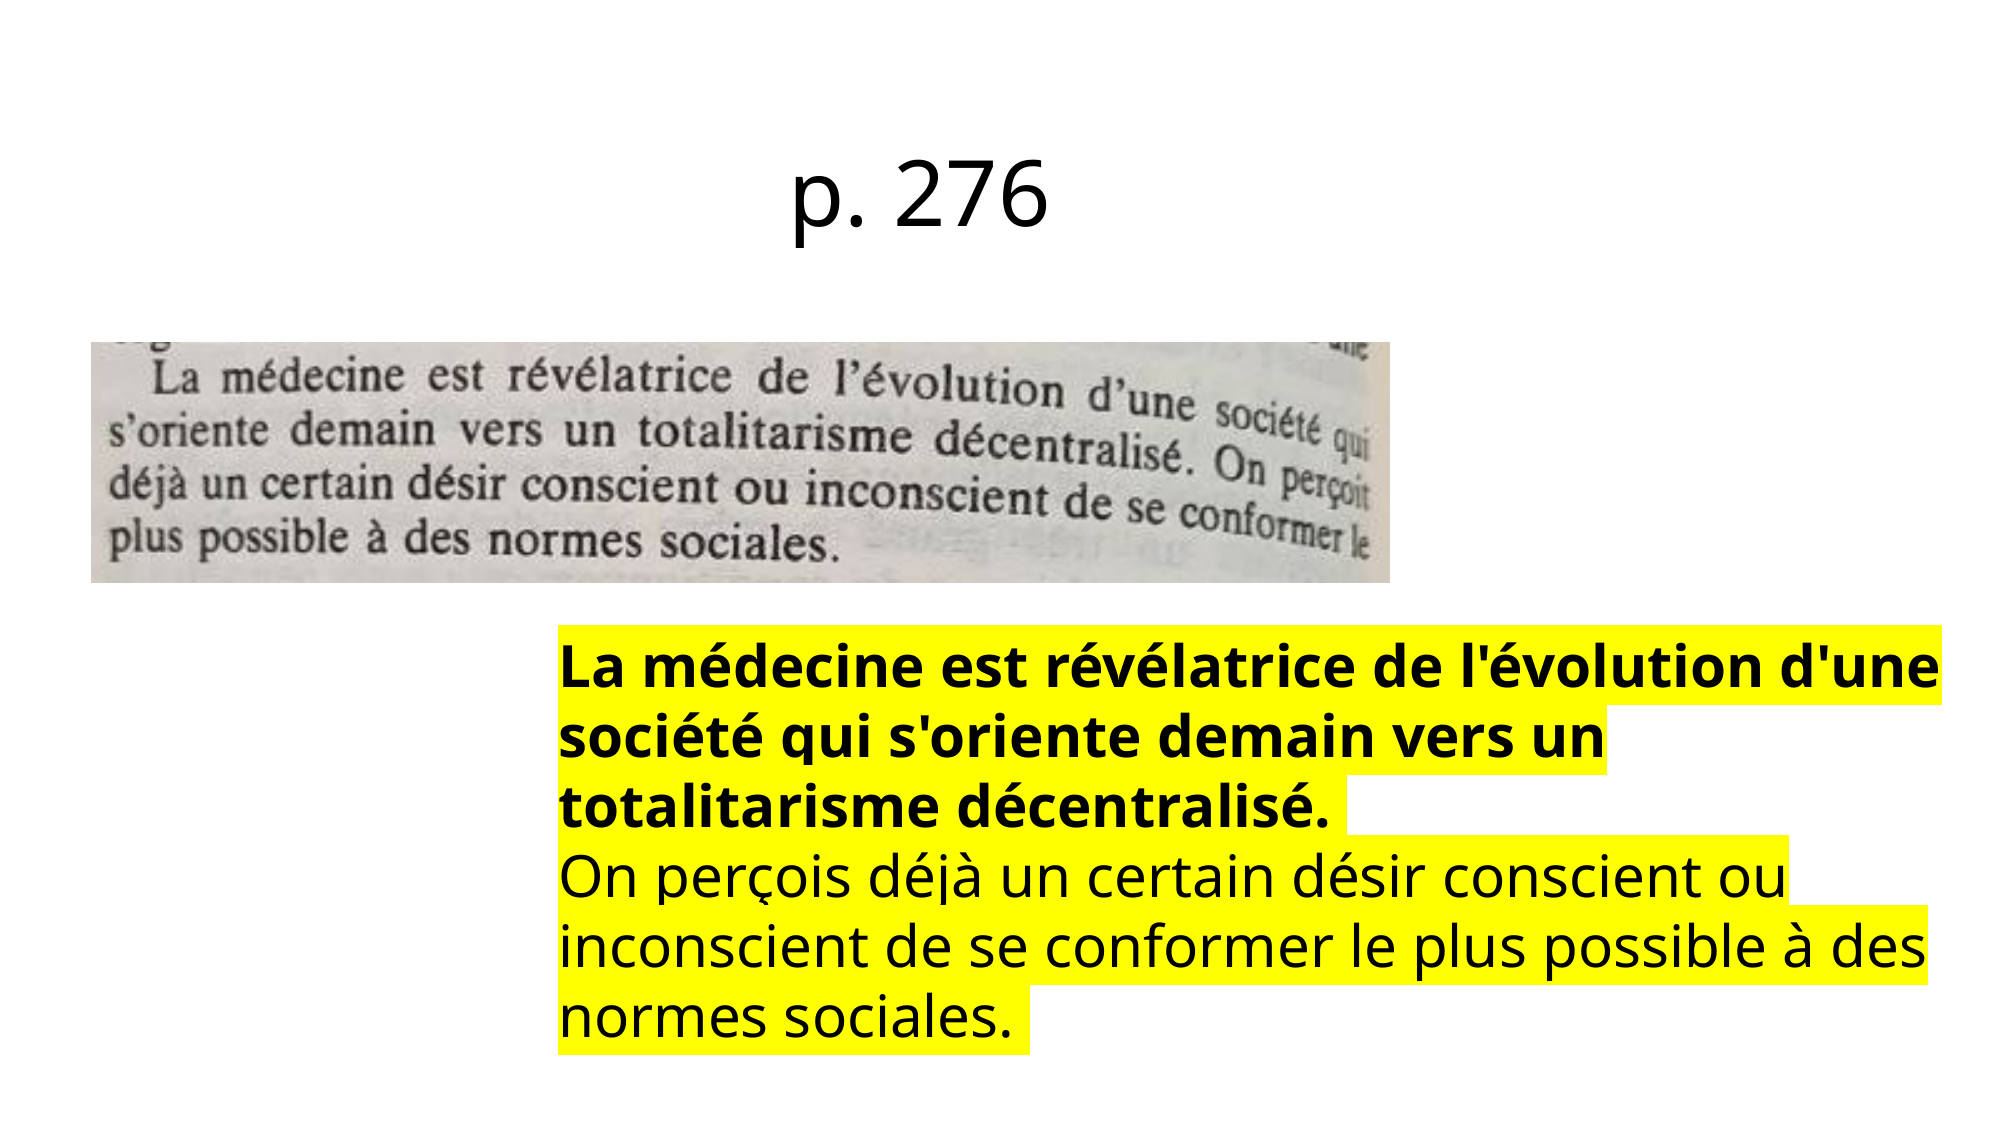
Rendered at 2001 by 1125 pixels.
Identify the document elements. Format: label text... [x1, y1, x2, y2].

picture [91, 342, 1390, 583]
title p. 276 [478, 87, 1361, 306]
text_box La médecine est révélatrice de l'évolution d'une société qui s'oriente demain vers un totalitarisme décentralisé. On perçois déjà un certain désir conscient ou inconscient de se conformer le plus possible à des normes sociales. [543, 622, 2000, 1057]
